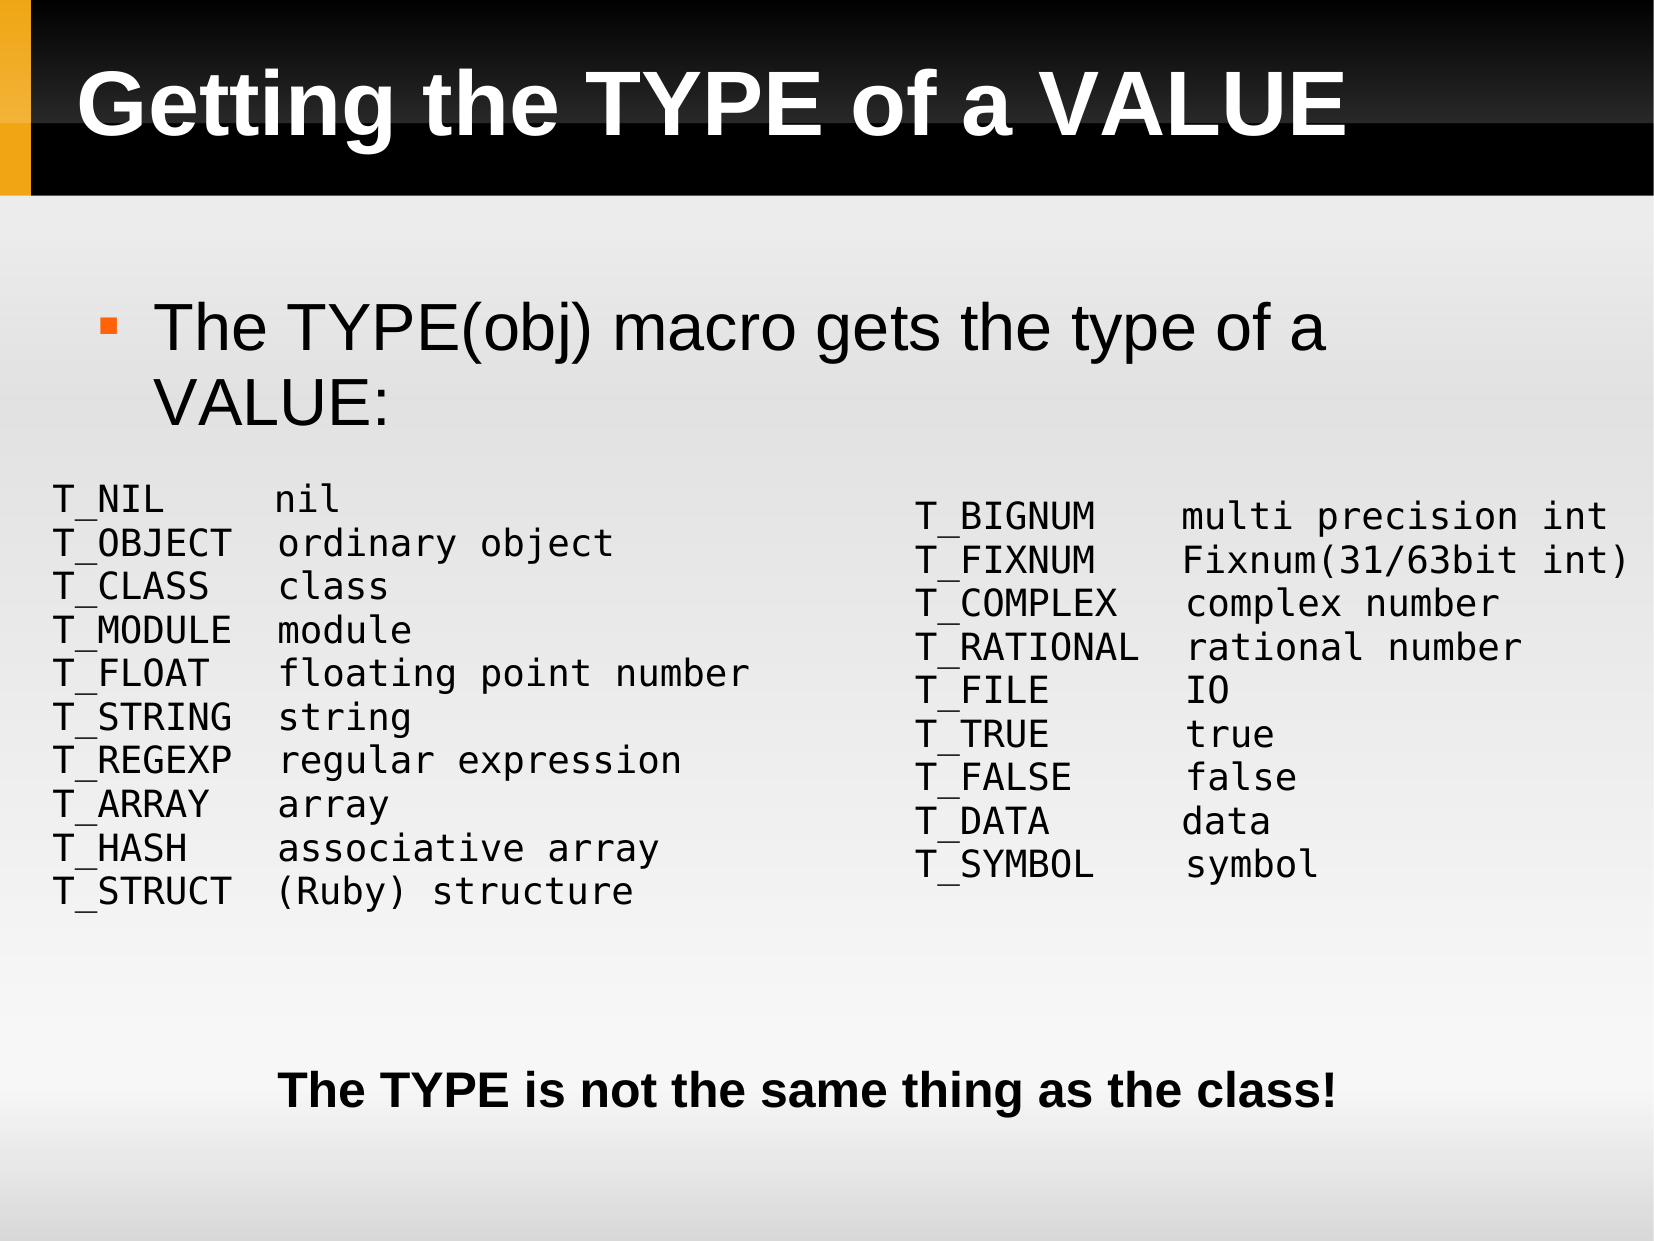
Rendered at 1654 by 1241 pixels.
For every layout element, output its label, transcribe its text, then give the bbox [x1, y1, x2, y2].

text_box T_BIGNUM multi precision int T_FIXNUM Fixnum(31/63bit int) T_COMPLEX complex number T_RATIONAL rational number T_FILE IO T_TRUE true T_FALSE false T_DATA data T_SYMBOL symbol [900, 487, 1654, 895]
text_box T_NIL nil T_OBJECT ordinary object T_CLASS class T_MODULE module T_FLOAT floating point number T_STRING string T_REGEXP regular expression T_ARRAY array T_HASH associative array T_STRUCT (Ruby) structure [37, 470, 863, 976]
text_box The TYPE is not the same thing as the class! [262, 1054, 1354, 1126]
title Getting the TYPE of a VALUE [76, 7, 1565, 200]
picture [0, 0, 1654, 1241]
list The TYPE(obj) macro gets the type of a VALUE: [82, 290, 1571, 440]
